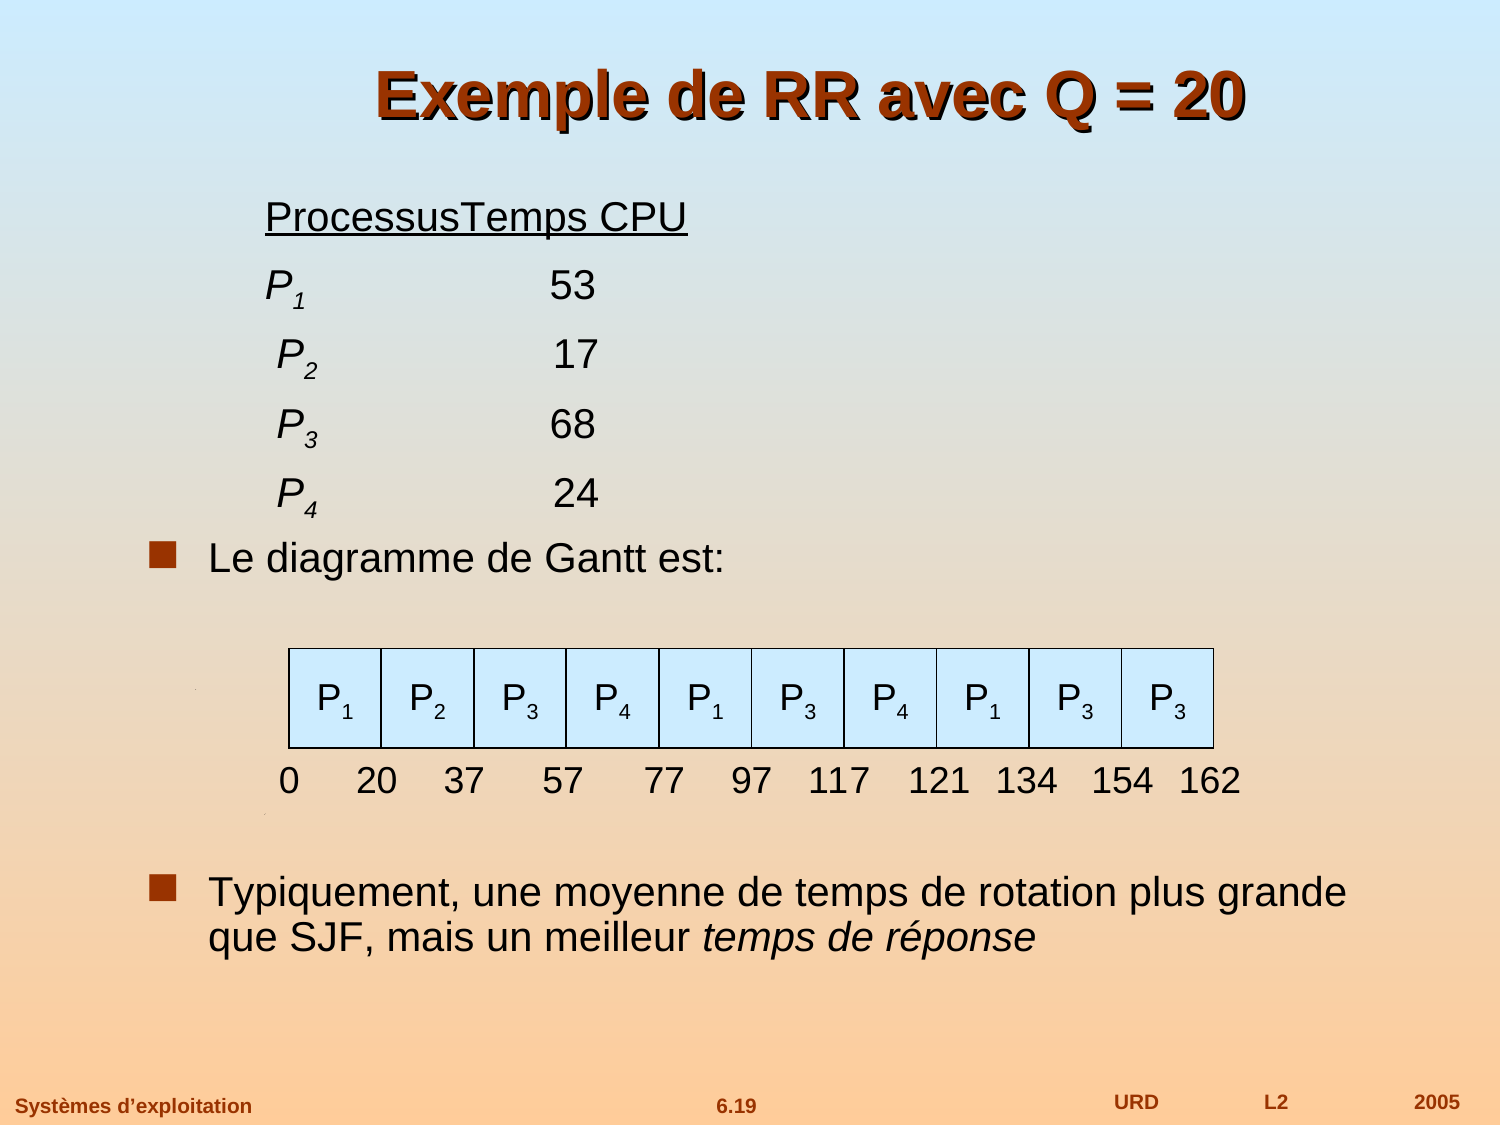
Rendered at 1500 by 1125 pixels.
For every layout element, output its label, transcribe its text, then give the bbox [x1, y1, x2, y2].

text_box 134 [980, 747, 1073, 809]
text_box P1 [936, 648, 1029, 747]
text_box P3 [1121, 648, 1214, 747]
text_box P4 [844, 648, 936, 749]
text_box P1 [289, 648, 381, 749]
text_box 57 [527, 747, 599, 809]
list Processus Temps CPU P1 53 P2 17 P3 68 P4 24 Le diagramme de Gantt est: Typiquement, une moyenne de temps de rotation plus grande que SJF, mais un meilleur temps de réponse [137, 187, 1426, 988]
text_box 97 [716, 747, 788, 809]
text_box 117 [793, 747, 886, 809]
title Exemple de RR avec Q = 20 [149, 0, 1472, 139]
text_box 121 [893, 747, 980, 809]
text_box P4 [566, 648, 659, 749]
text_box 162 [1164, 747, 1257, 809]
text_box 0 [264, 747, 315, 809]
text_box P2 [381, 648, 473, 749]
text_box 20 [341, 747, 413, 809]
text_box P3 [1029, 648, 1121, 749]
text_box 154 [1076, 747, 1164, 809]
text_box P1 [659, 648, 751, 749]
text_box P3 [751, 648, 844, 749]
text_box 37 [428, 747, 500, 809]
text_box P3 [473, 648, 566, 749]
text_box 77 [628, 747, 700, 809]
